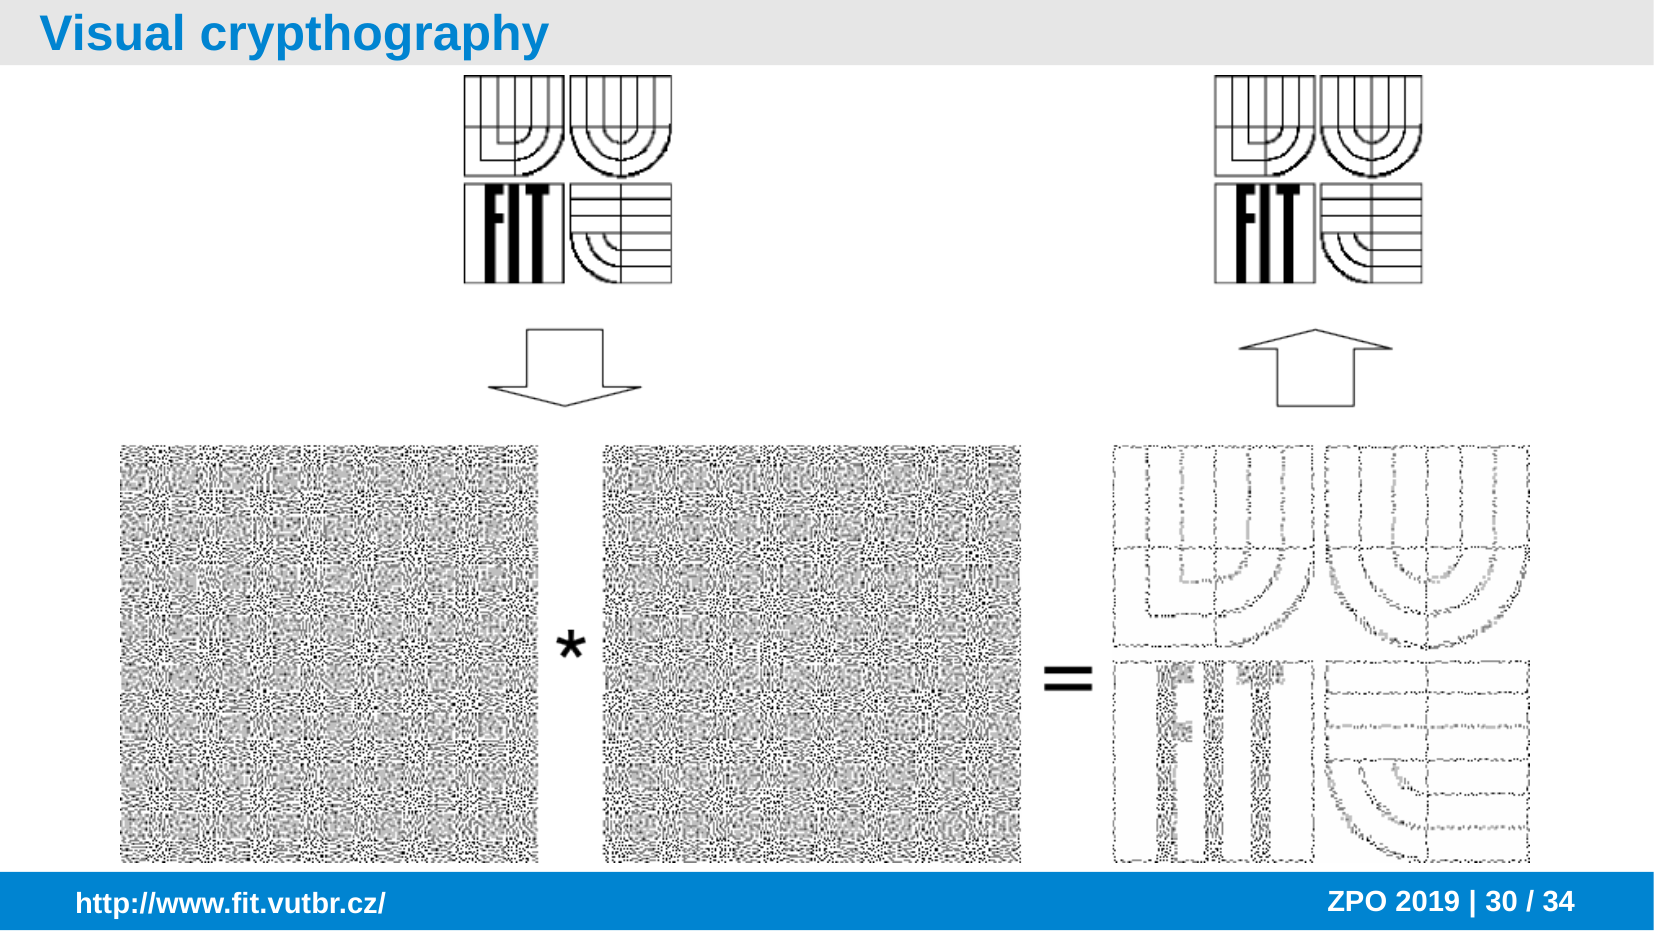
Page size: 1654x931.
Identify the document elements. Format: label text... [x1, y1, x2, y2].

picture [120, 75, 1530, 863]
title Visual crypthography [39, 4, 1615, 61]
